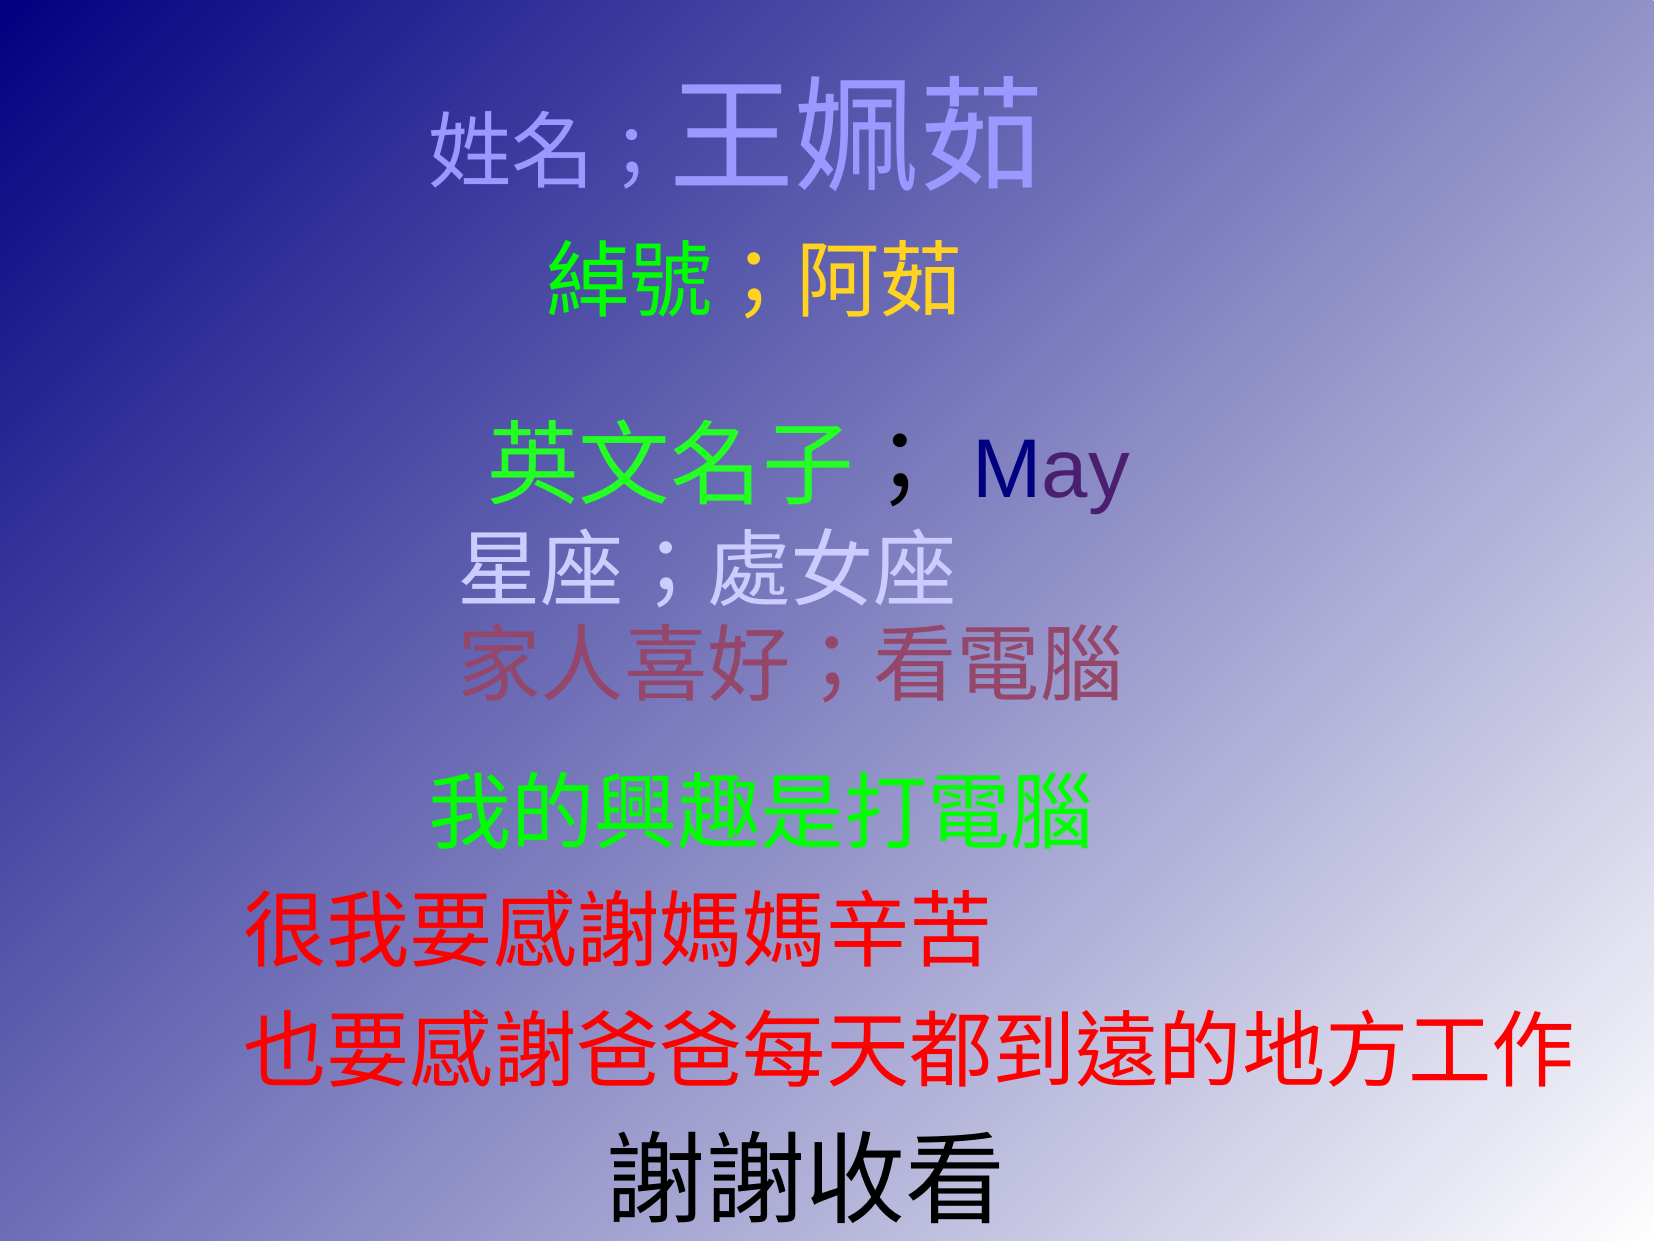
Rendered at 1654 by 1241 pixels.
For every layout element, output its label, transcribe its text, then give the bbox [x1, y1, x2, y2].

text_box 很我要感謝媽媽辛苦 也要感謝爸爸每天都到遠的地方工作 [228, 856, 1595, 1071]
text_box 英文名子；May [472, 383, 1359, 509]
text_box 姓名；王姵茹 [413, 29, 1063, 195]
text_box 家人喜好；看電腦 [442, 590, 1329, 706]
text_box 星座；處女座 [442, 495, 1300, 590]
text_box 綽號；阿茹 [531, 206, 1063, 325]
text_box 謝謝收看 [590, 1092, 1300, 1228]
text_box 我的興趣是打電腦 [413, 738, 1211, 853]
